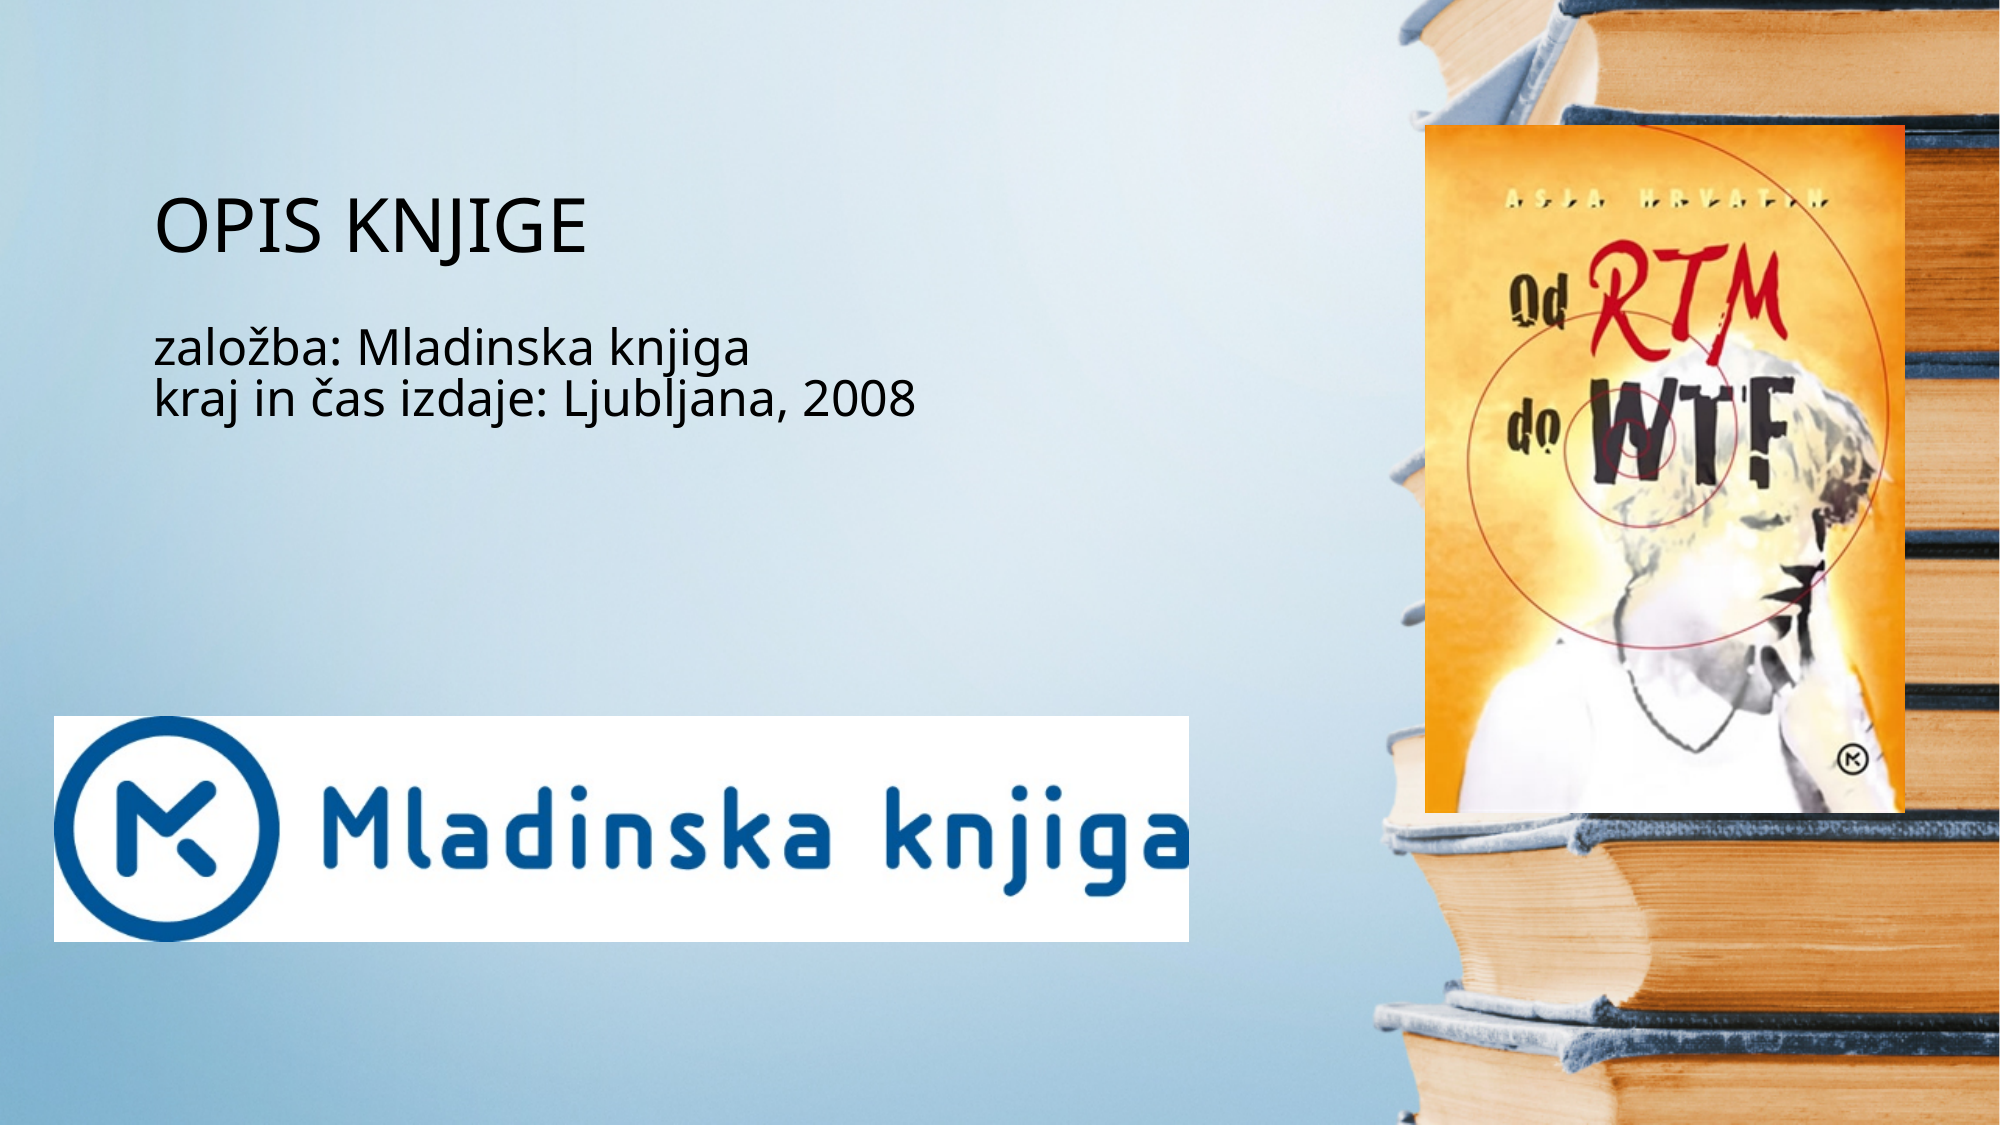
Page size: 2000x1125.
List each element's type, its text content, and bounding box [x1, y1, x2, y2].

picture [0, 0, 2000, 1125]
title založba: Mladinska knjiga kraj in čas izdaje: Ljubljana, 2008 [133, 314, 1284, 1046]
list OPIS KNJIGE [133, 66, 1284, 280]
